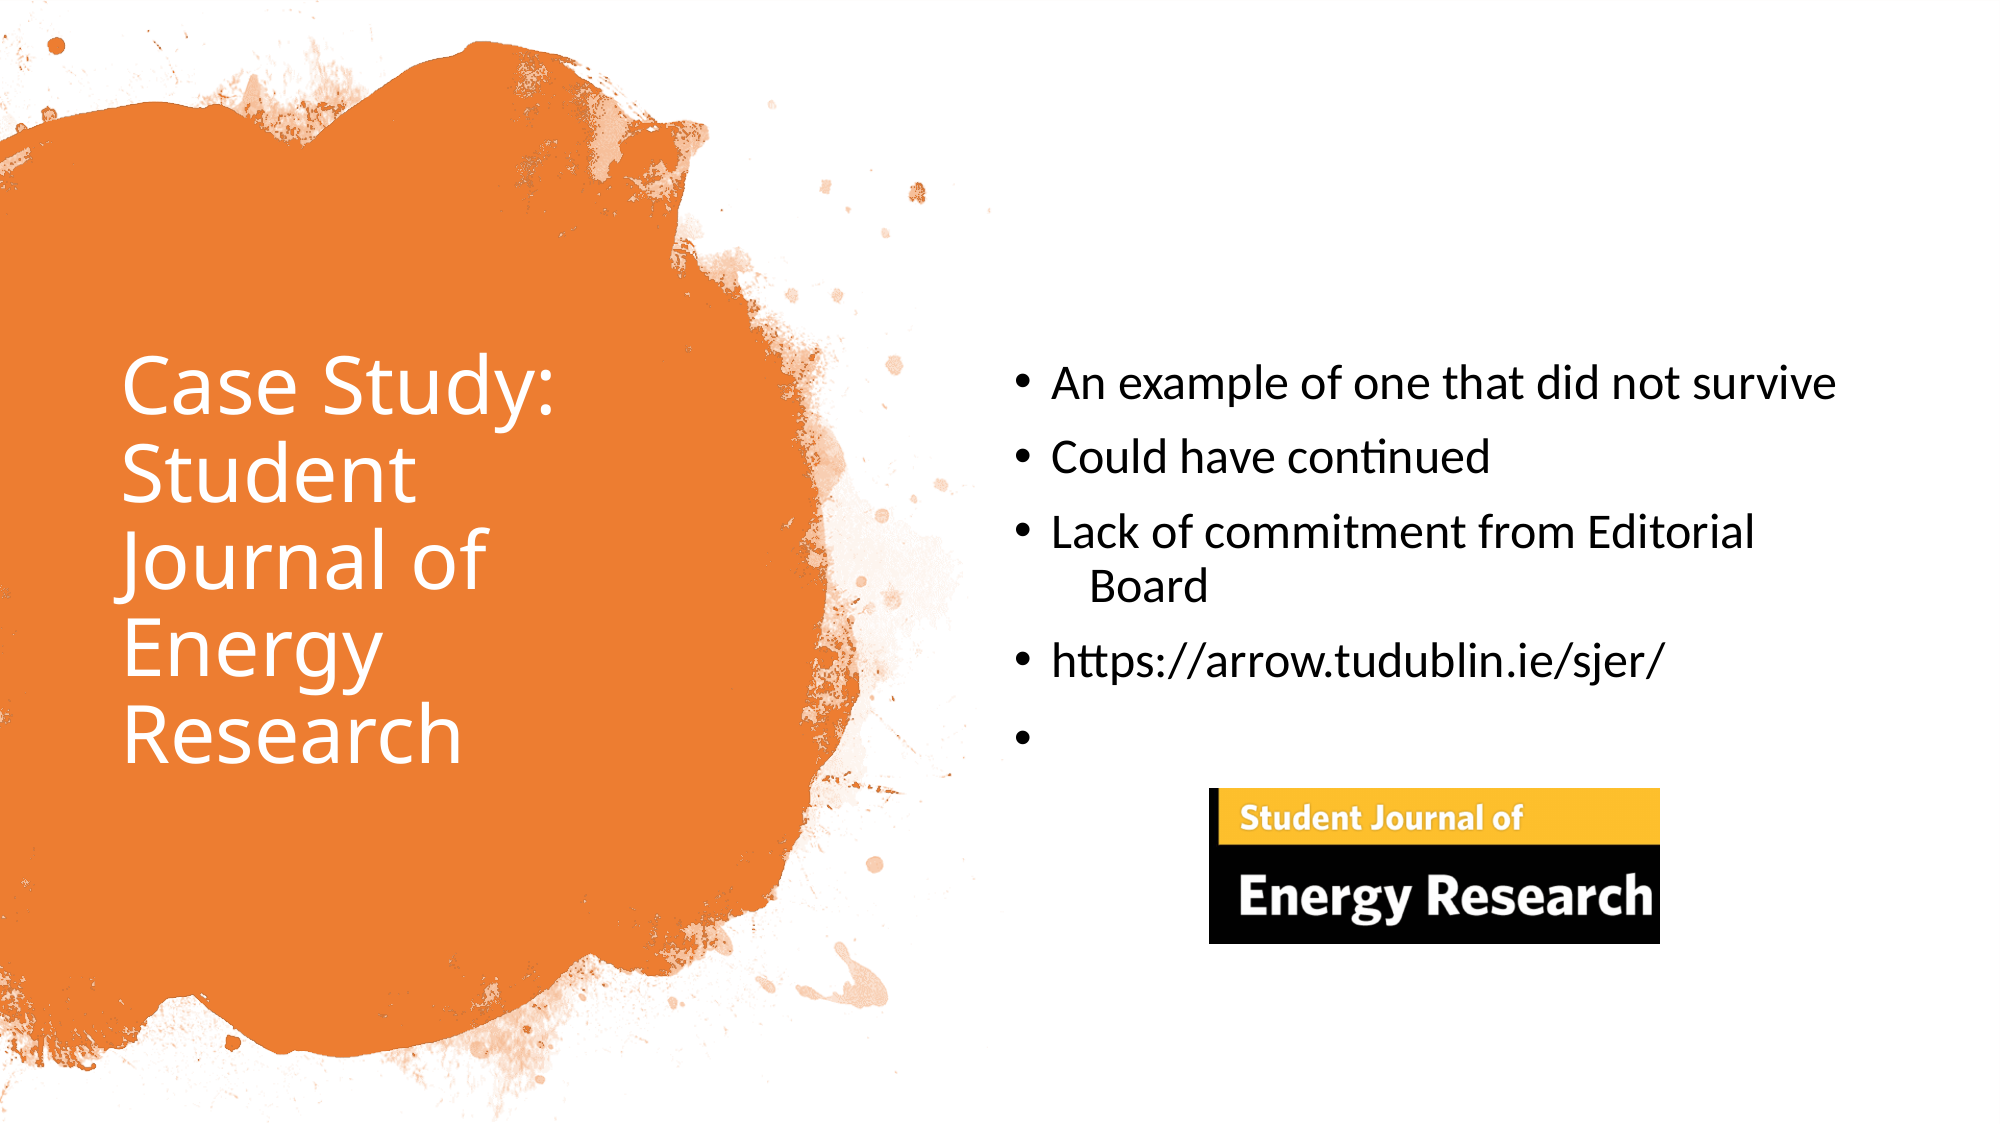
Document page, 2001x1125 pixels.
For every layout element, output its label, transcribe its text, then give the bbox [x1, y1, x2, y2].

picture [0, 0, 2000, 1125]
title Case Study: Student Journal of Energy Research [105, 336, 707, 790]
list An example of one that did not survive Could have continued Lack of commitment from Editorial Board https://arrow.tudublin.ie/sjer/ [999, 131, 1870, 990]
